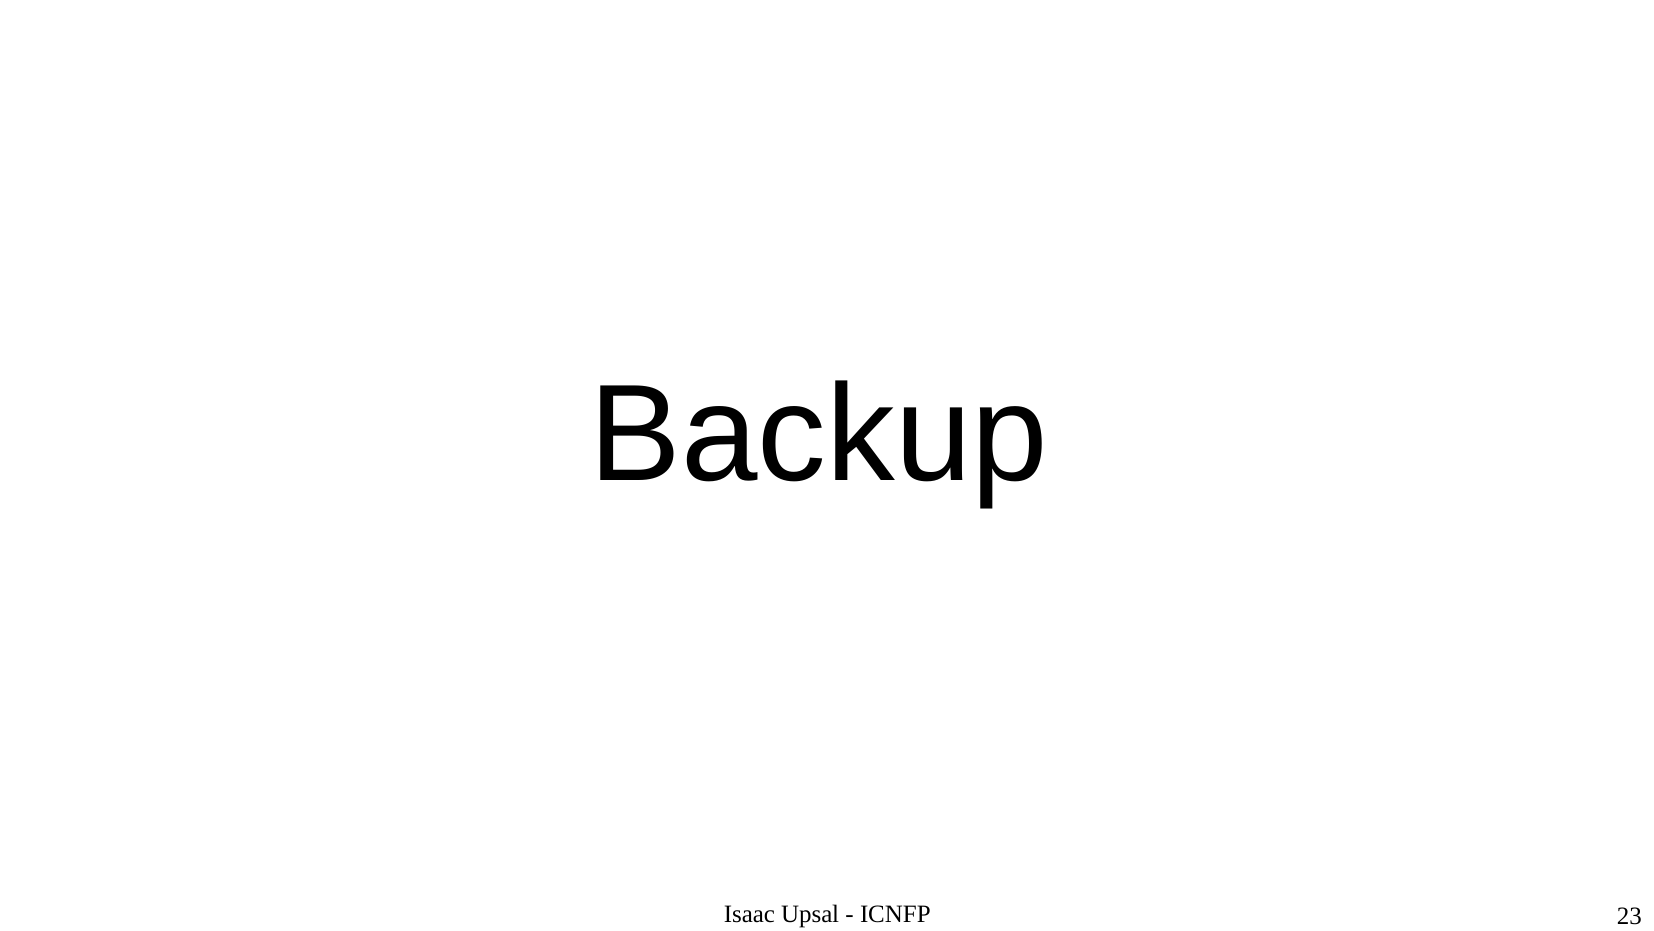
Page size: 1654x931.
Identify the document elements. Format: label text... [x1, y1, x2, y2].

title Backup [75, 354, 1564, 511]
